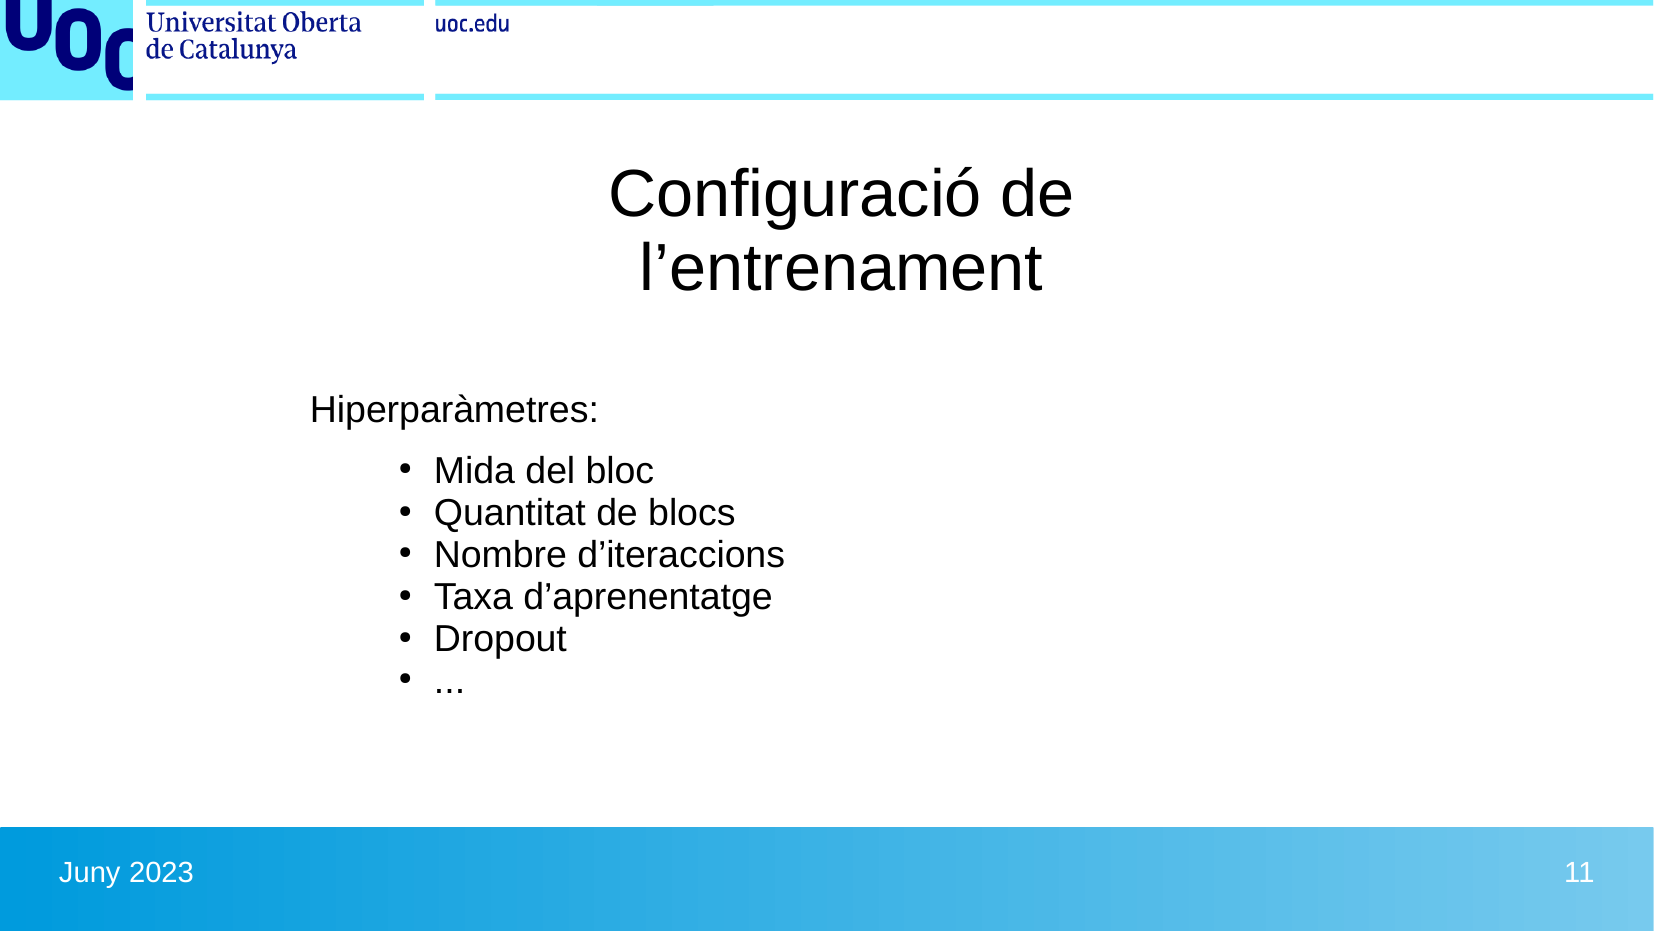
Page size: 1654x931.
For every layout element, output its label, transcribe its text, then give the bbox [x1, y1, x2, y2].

text_box Mida del bloc Quantitat de blocs Nombre d’iteraccions Taxa d’aprenentatge Dropout ... [383, 441, 857, 751]
subtitle Configuració de l’entrenament [442, 118, 1241, 343]
text_box Hiperparàmetres: [295, 380, 709, 438]
picture [0, 0, 1654, 105]
